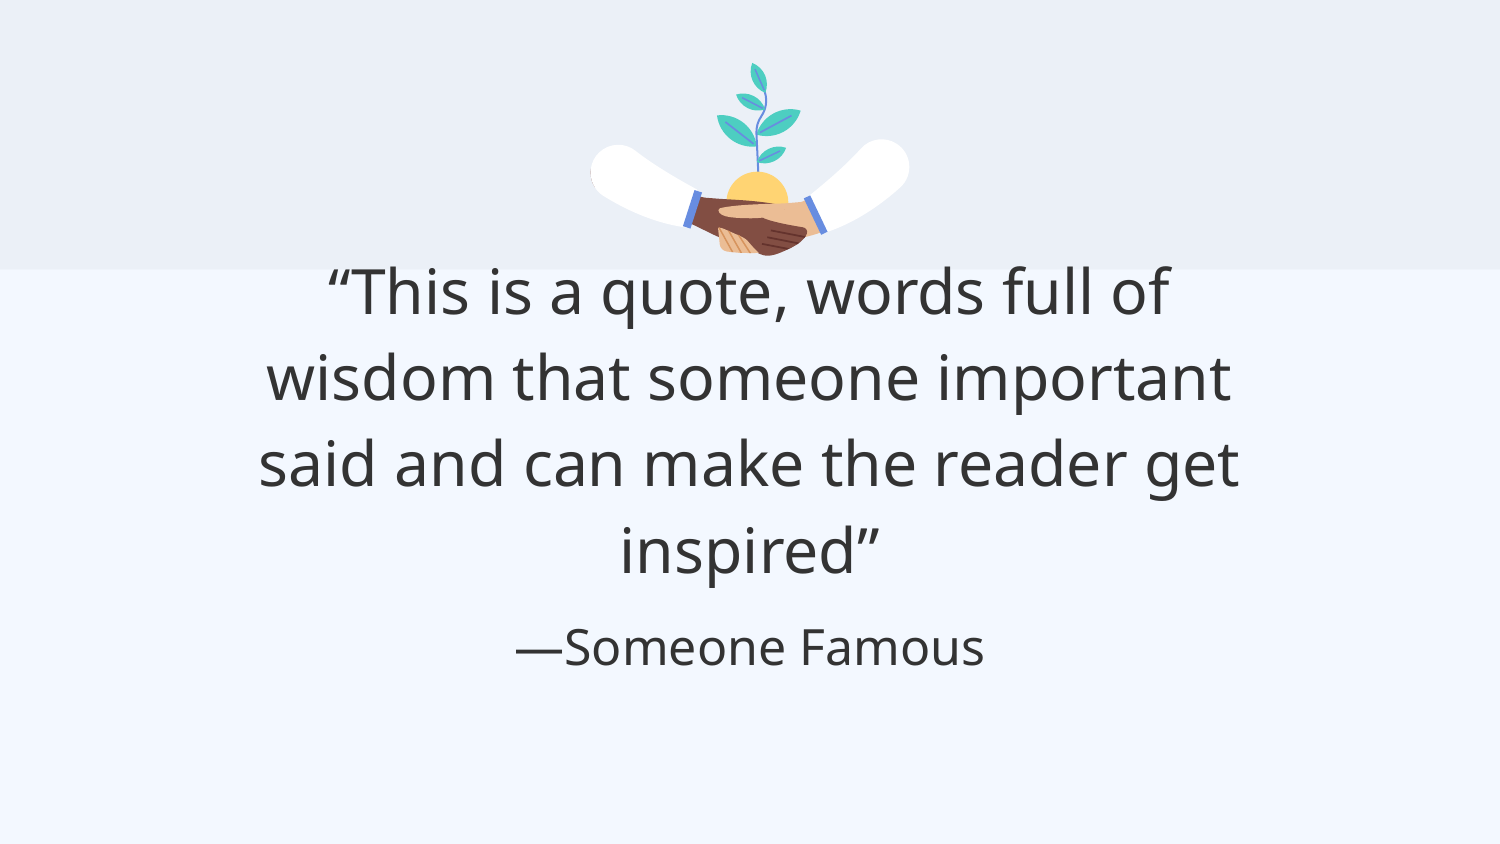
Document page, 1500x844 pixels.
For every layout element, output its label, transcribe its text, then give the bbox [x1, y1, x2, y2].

title —Someone Famous [308, 600, 1192, 710]
subtitle “This is a quote, words full of wisdom that someone important said and can make the reader get inspired” [201, 294, 1299, 601]
text_box [0, 0, 1500, 270]
